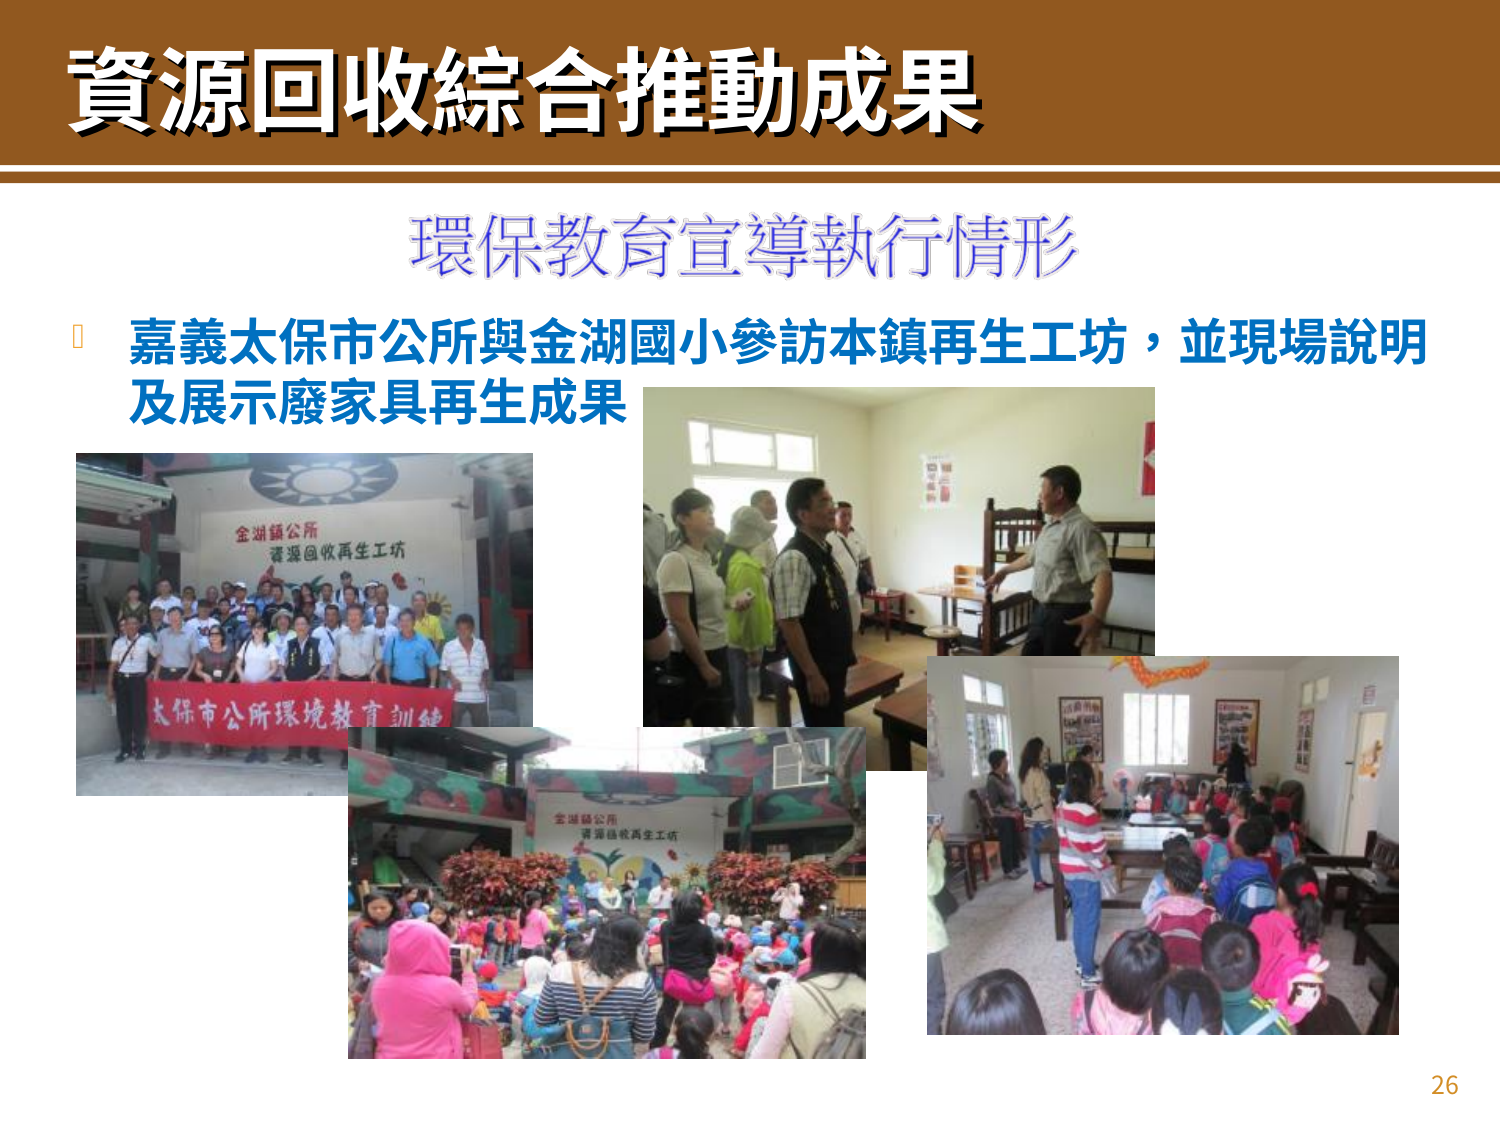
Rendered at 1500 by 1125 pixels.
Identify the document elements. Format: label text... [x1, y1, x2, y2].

picture [26, 194, 1460, 291]
text_box 嘉義太保市公所與金湖國小參訪本鎮再生工坊，並現場說明及展示廢家具再生成果 [57, 302, 1447, 539]
title 資源回收綜合推動成果 [50, 19, 1476, 157]
picture [76, 387, 1399, 1059]
text_box <編號> [1350, 1061, 1475, 1103]
